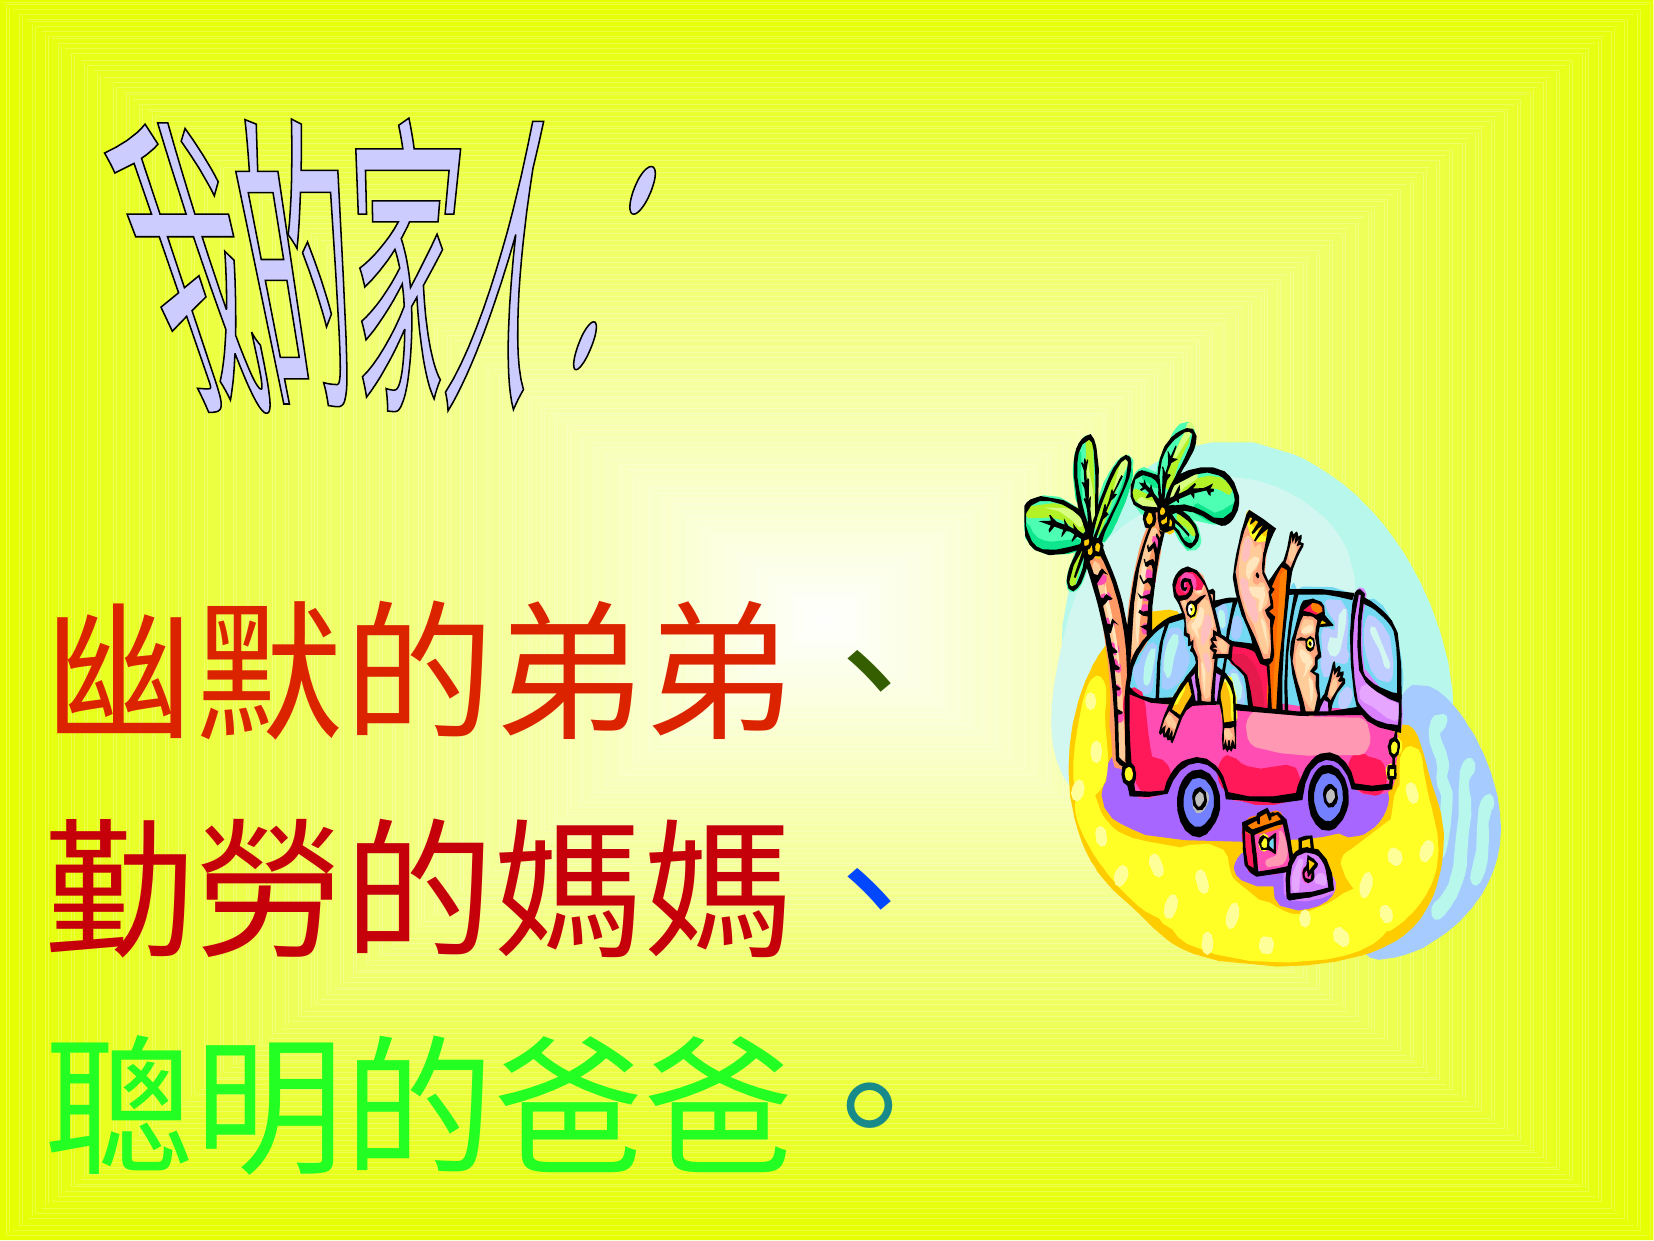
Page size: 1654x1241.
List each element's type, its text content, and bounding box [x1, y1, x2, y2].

text_box 我的家人： [181, 128, 219, 196]
picture [1024, 413, 1506, 975]
text_box 幽默的弟弟、 勤勞的媽媽、 聰明的爸爸。 and Me [29, 546, 1300, 1241]
text_box 我的家人： [359, 200, 443, 412]
text_box 我的家人： [573, 321, 597, 370]
text_box 我的家人： [235, 119, 347, 407]
text_box 我的家人： [629, 166, 656, 215]
text_box 我的家人： [104, 122, 271, 414]
text_box 我的家人： [302, 242, 332, 327]
text_box 我的家人： [355, 117, 461, 215]
text_box 我的家人： [445, 121, 544, 411]
